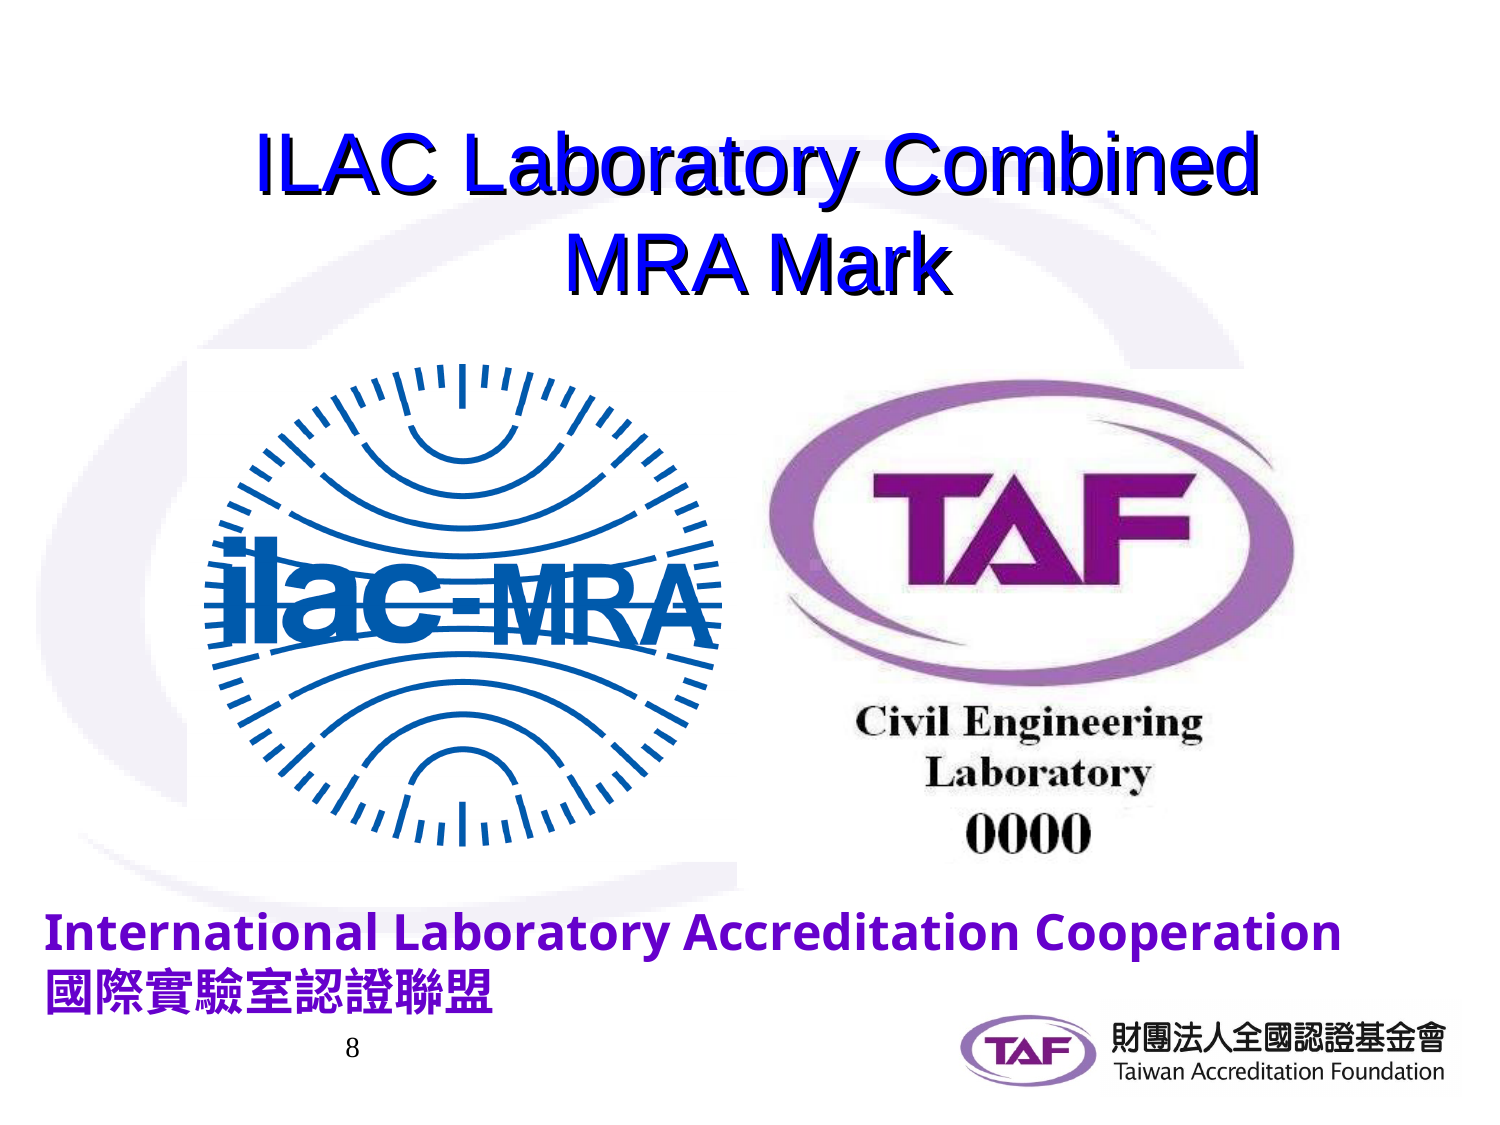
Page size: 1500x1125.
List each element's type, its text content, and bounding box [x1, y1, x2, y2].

title ILAC Laboratory Combined MRA Mark [187, 78, 1326, 338]
picture [937, 999, 1462, 1097]
picture [187, 350, 1352, 888]
text_box <編號> [199, 1021, 376, 1125]
text_box International Laboratory Accreditation Cooperation 國際實驗室認證聯盟 [29, 893, 1359, 1029]
